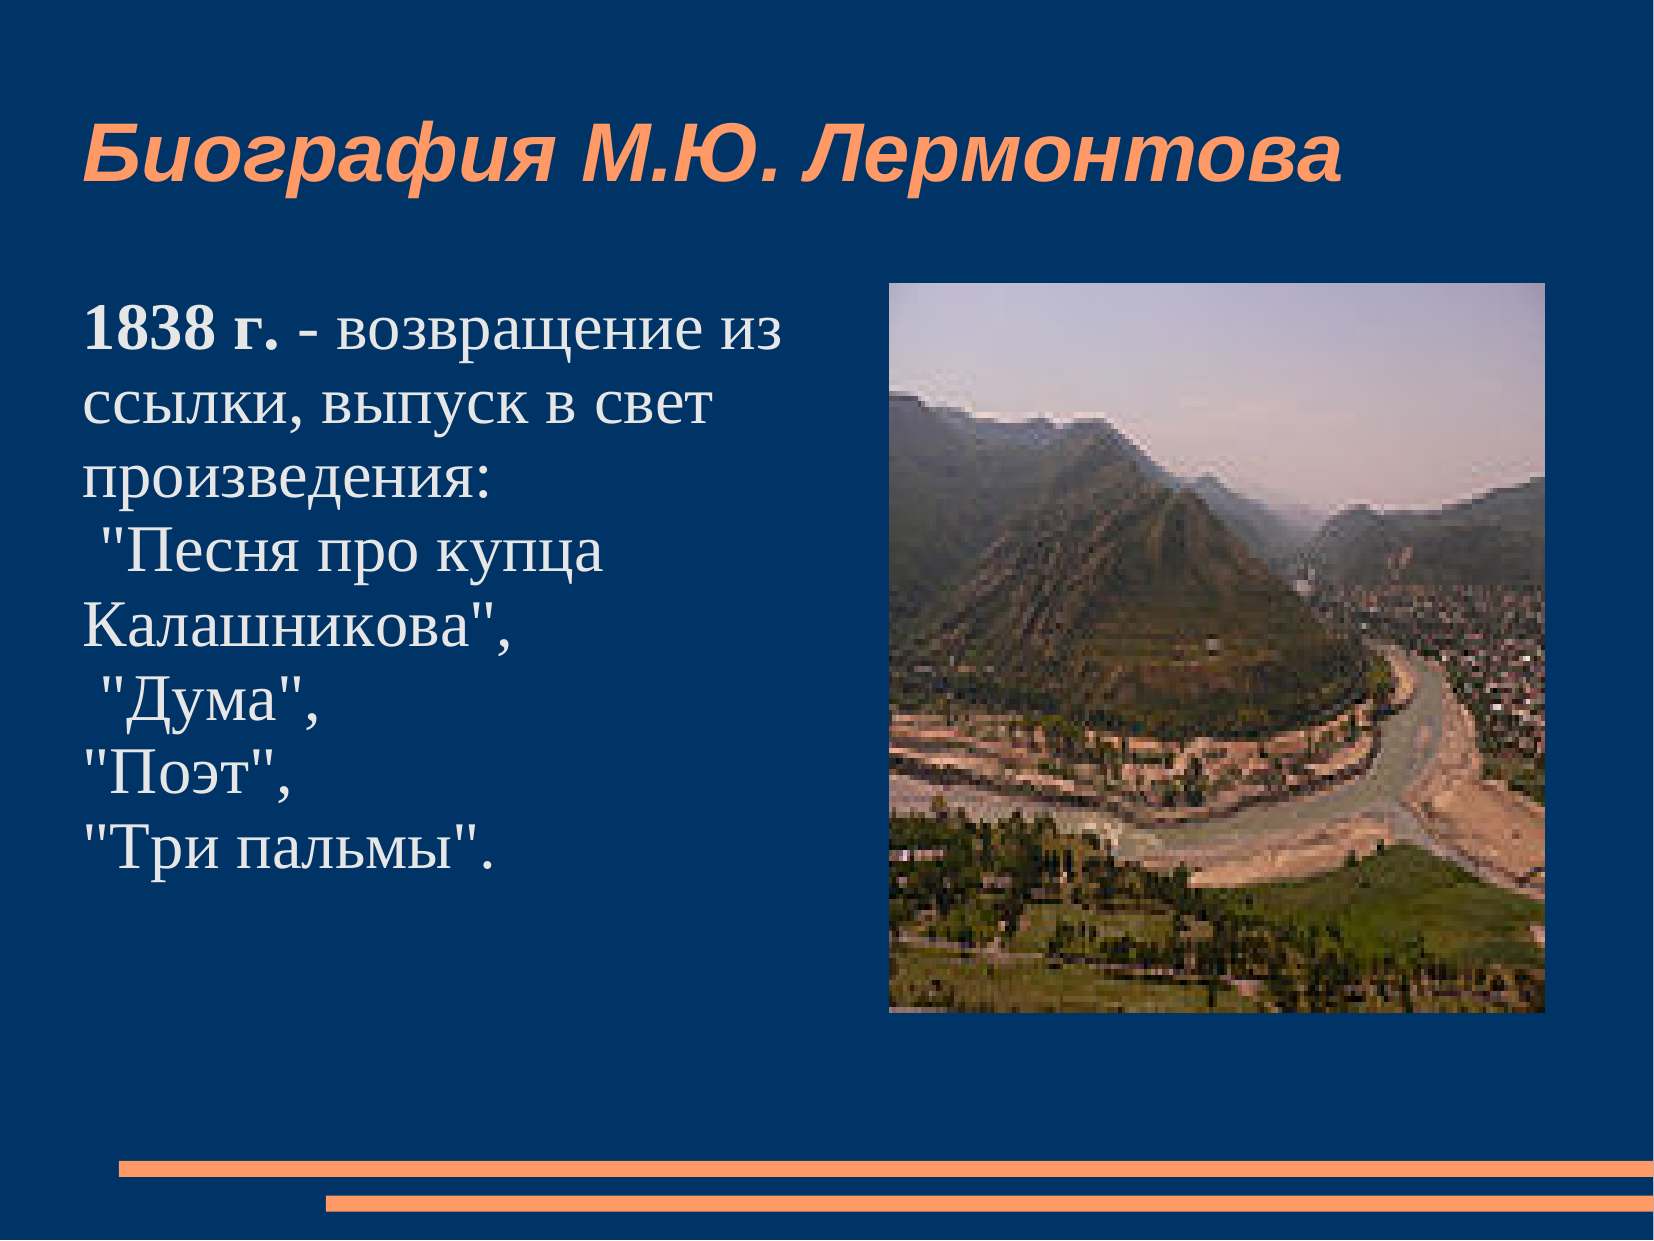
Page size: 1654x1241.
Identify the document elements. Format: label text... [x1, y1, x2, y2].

list 1838 г. - возвращение из ссылки, выпуск в свет произведения: "Песня про купца Калашникова", "Дума", "Поэт", "Три пальмы". [82, 290, 809, 1094]
title Биография М.Ю. Лермонтова [82, 56, 1571, 250]
chart [826, 206, 1595, 1241]
